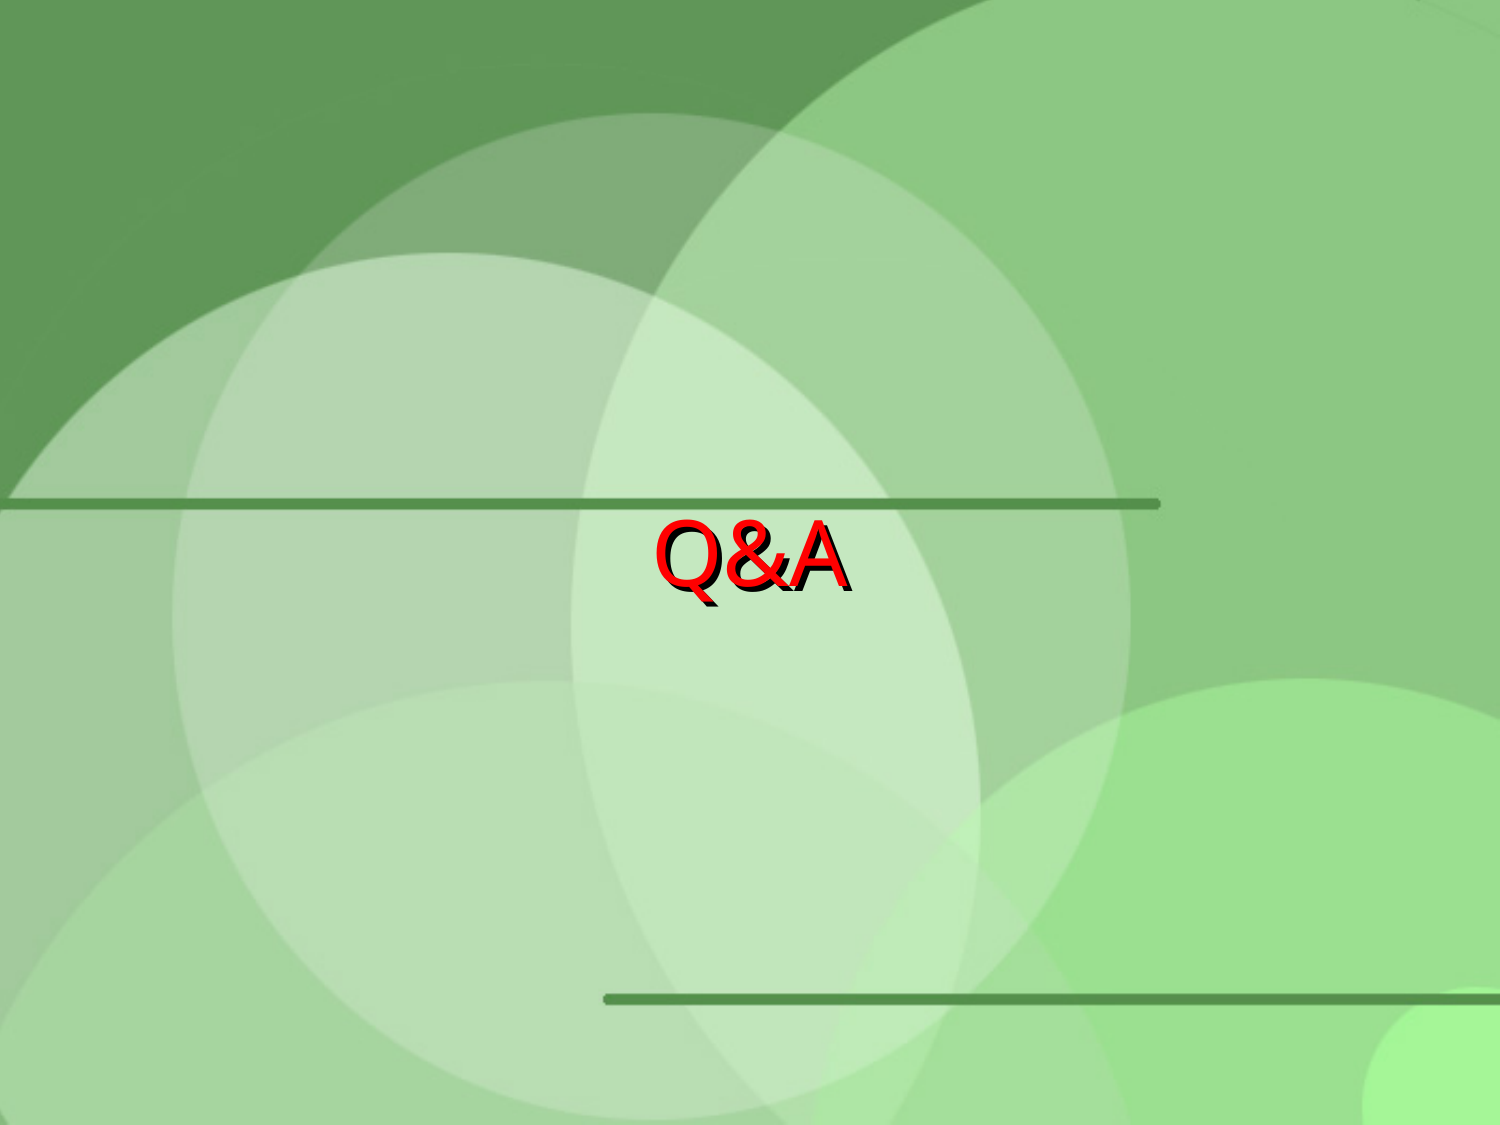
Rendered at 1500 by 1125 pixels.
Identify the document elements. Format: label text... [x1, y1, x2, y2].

picture [0, 0, 1500, 1125]
title Q&A [225, 247, 1276, 622]
